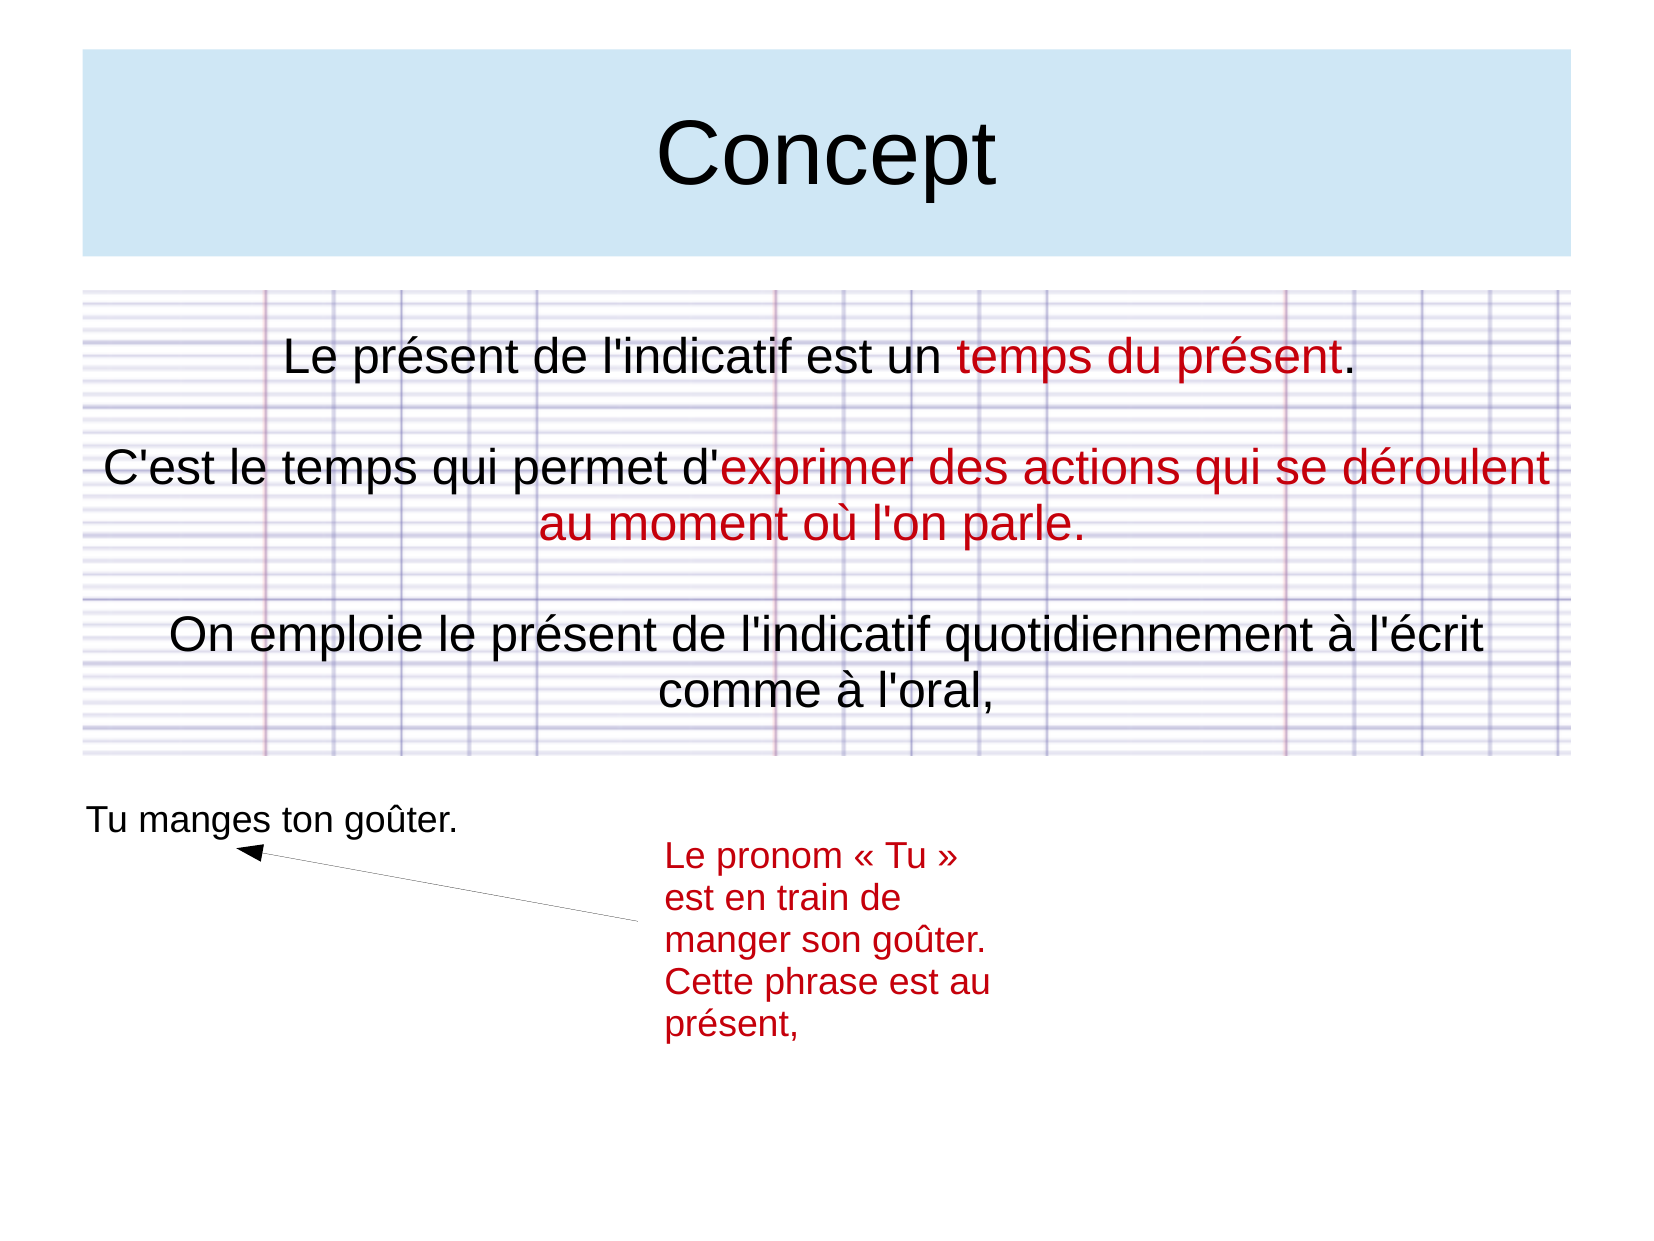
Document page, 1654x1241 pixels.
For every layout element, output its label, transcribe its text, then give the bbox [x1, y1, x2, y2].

text_box Le pronom « Tu » est en train de manger son goûter. Cette phrase est au présent, [649, 826, 1028, 1052]
title Concept [82, 49, 1571, 257]
text_box Tu manges ton goûter. [70, 791, 591, 849]
subtitle Le présent de l'indicatif est un temps du présent. C'est le temps qui permet d'exprimer des actions qui se déroulent au moment où l'on parle. On emploie le présent de l'indicatif quotidiennement à l'écrit comme à l'oral, [82, 290, 1571, 756]
